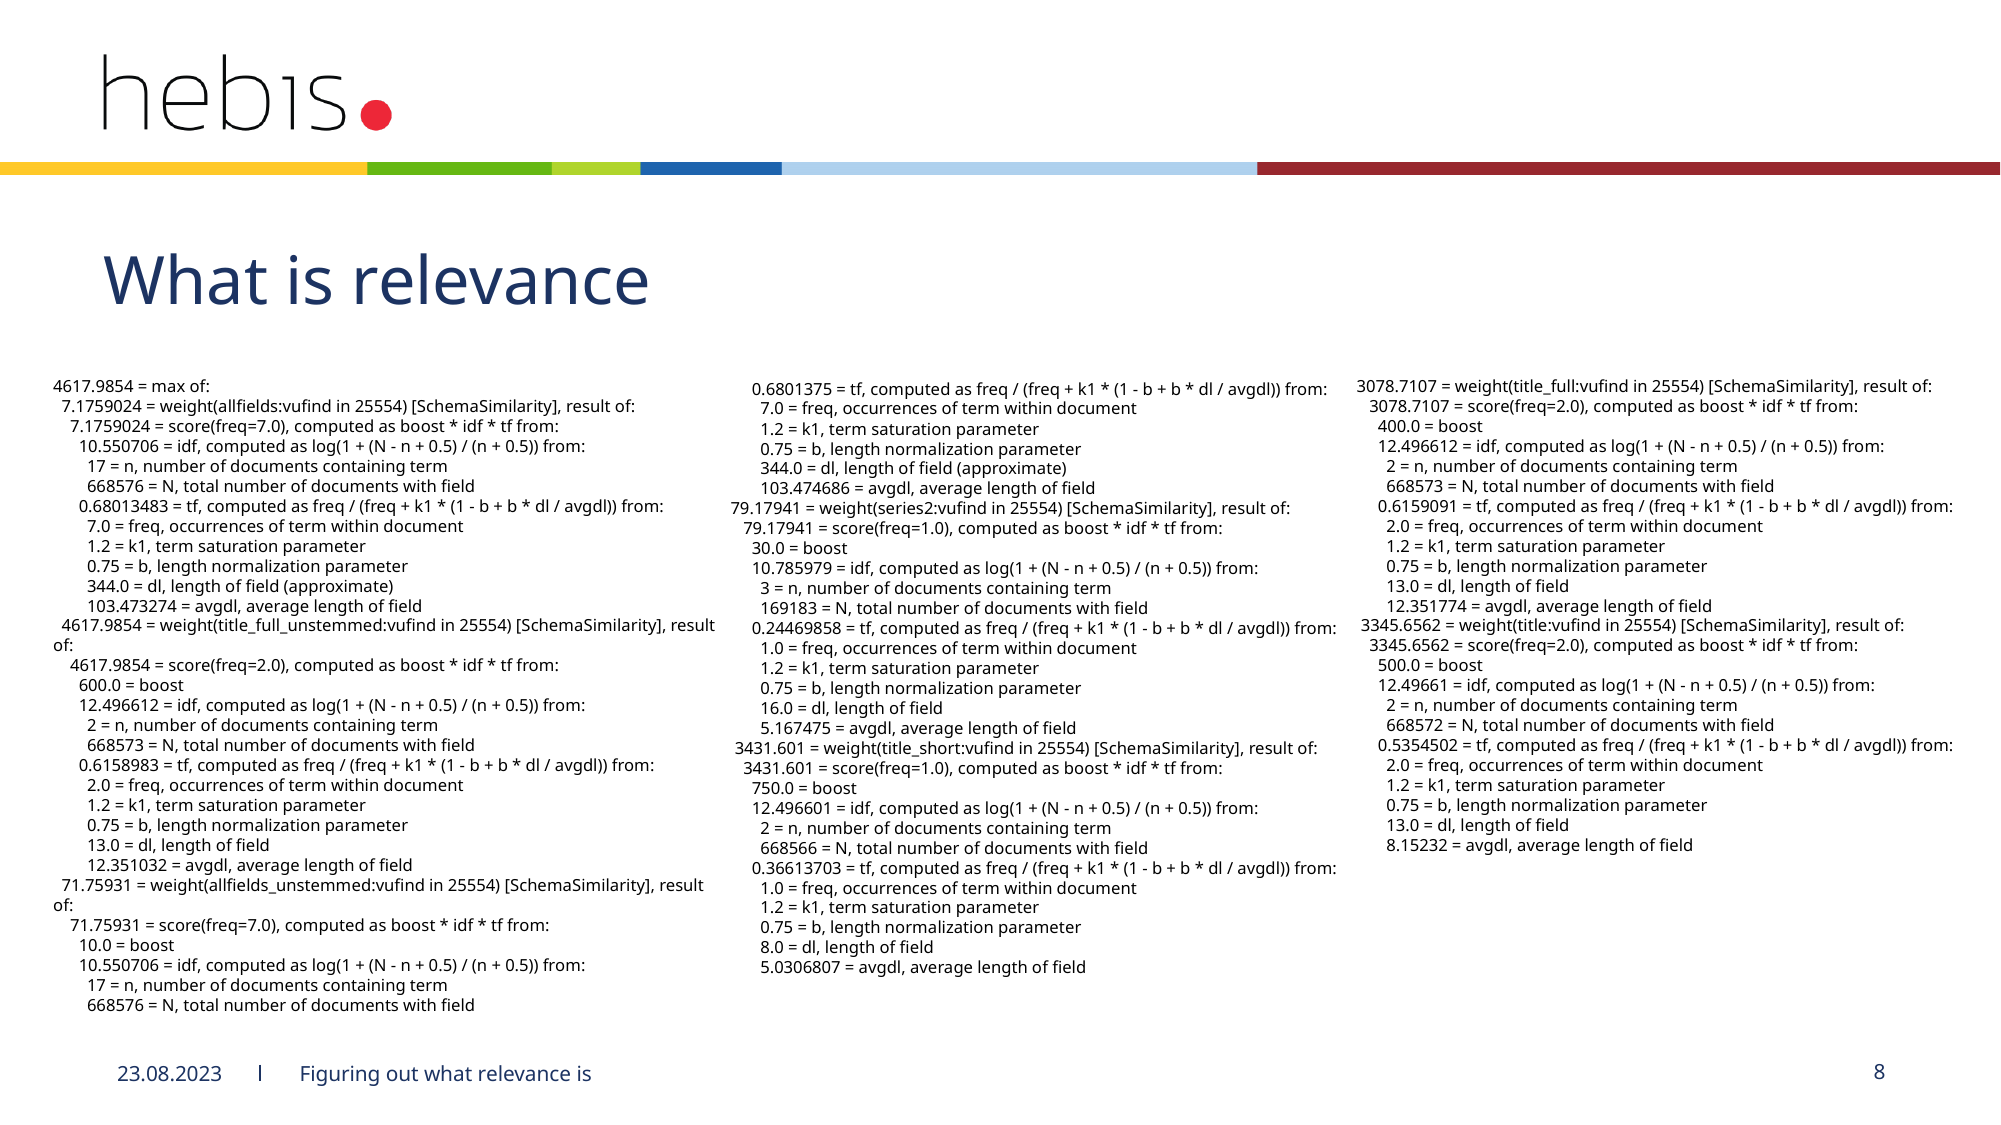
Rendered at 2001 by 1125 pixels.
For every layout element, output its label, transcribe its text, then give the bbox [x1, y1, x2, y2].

footer Figuring out what relevance is [284, 1042, 1451, 1103]
slide_number <number> [1694, 1042, 1900, 1103]
list 4617.9854 = max of: 7.1759024 = weight(allfields:vufind in 25554) [SchemaSimilarity], result of: 7.1759024 = score(freq=7.0), computed as boost * idf * tf from: 10.550706 = idf, computed as log(1 + (N - n + 0.5) / (n + 0.5)) from: 17 = n, number of documents containing term 668576 = N, total number of documents with field 0.68013483 = tf, computed as freq / (freq + k1 * (1 - b + b * dl / avgdl)) from: 7.0 = freq, occurrences of term within document 1.2 = k1, term saturation parameter 0.75 = b, length normalization parameter 344.0 = dl, length of field (approximate) 103.473274 = avgdl, average length of field 4617.9854 = weight(title_full_unstemmed:vufind in 25554) [SchemaSimilarity], result of: 4617.9854 = score(freq=2.0), computed as boost * idf * tf from: 600.0 = boost 12.496612 = idf, computed as log(1 + (N - n + 0.5) / (n + 0.5)) from: 2 = n, number of documents containing term 668573 = N, total number of documents with field 0.6158983 = tf, computed as freq / (freq + k1 * (1 - b + b * dl / avgdl)) from: 2.0 = freq, occurrences of term within document 1.2 = k1, term saturation parameter 0.75 = b, length normalization parameter 13.0 = dl, length of field 12.351032 = avgdl, average length of field 71.75931 = weight(allfields_unstemmed:vufind in 25554) [SchemaSimilarity], result of: 71.75931 = score(freq=7.0), computed as boost * idf * tf from: 10.0 = boost 10.550706 = idf, computed as log(1 + (N - n + 0.5) / (n + 0.5)) from: 17 = n, number of documents containing term 668576 = N, total number of documents with field [47, 369, 733, 1004]
picture [0, 0, 2001, 248]
slide_number 23.08.2023 [102, 1042, 271, 1103]
list 0.6801375 = tf, computed as freq / (freq + k1 * (1 - b + b * dl / avgdl)) from: 7.0 = freq, occurrences of term within document 1.2 = k1, term saturation parameter 0.75 = b, length normalization parameter 344.0 = dl, length of field (approximate) 103.474686 = avgdl, average length of field 79.17941 = weight(series2:vufind in 25554) [SchemaSimilarity], result of: 79.17941 = score(freq=1.0), computed as boost * idf * tf from: 30.0 = boost 10.785979 = idf, computed as log(1 + (N - n + 0.5) / (n + 0.5)) from: 3 = n, number of documents containing term 169183 = N, total number of documents with field 0.24469858 = tf, computed as freq / (freq + k1 * (1 - b + b * dl / avgdl)) from: 1.0 = freq, occurrences of term within document 1.2 = k1, term saturation parameter 0.75 = b, length normalization parameter 16.0 = dl, length of field 5.167475 = avgdl, average length of field 3431.601 = weight(title_short:vufind in 25554) [SchemaSimilarity], result of: 3431.601 = score(freq=1.0), computed as boost * idf * tf from: 750.0 = boost 12.496601 = idf, computed as log(1 + (N - n + 0.5) / (n + 0.5)) from: 2 = n, number of documents containing term 668566 = N, total number of documents with field 0.36613703 = tf, computed as freq / (freq + k1 * (1 - b + b * dl / avgdl)) from: 1.0 = freq, occurrences of term within document 1.2 = k1, term saturation parameter 0.75 = b, length normalization parameter 8.0 = dl, length of field 5.0306807 = avgdl, average length of field [720, 372, 1406, 1007]
list What is relevance [97, 242, 1581, 313]
list 3078.7107 = weight(title_full:vufind in 25554) [SchemaSimilarity], result of: 3078.7107 = score(freq=2.0), computed as boost * idf * tf from: 400.0 = boost 12.496612 = idf, computed as log(1 + (N - n + 0.5) / (n + 0.5)) from: 2 = n, number of documents containing term 668573 = N, total number of documents with field 0.6159091 = tf, computed as freq / (freq + k1 * (1 - b + b * dl / avgdl)) from: 2.0 = freq, occurrences of term within document 1.2 = k1, term saturation parameter 0.75 = b, length normalization parameter 13.0 = dl, length of field 12.351774 = avgdl, average length of field 3345.6562 = weight(title:vufind in 25554) [SchemaSimilarity], result of: 3345.6562 = score(freq=2.0), computed as boost * idf * tf from: 500.0 = boost 12.49661 = idf, computed as log(1 + (N - n + 0.5) / (n + 0.5)) from: 2 = n, number of documents containing term 668572 = N, total number of documents with field 0.5354502 = tf, computed as freq / (freq + k1 * (1 - b + b * dl / avgdl)) from: 2.0 = freq, occurrences of term within document 1.2 = k1, term saturation parameter 0.75 = b, length normalization parameter 13.0 = dl, length of field 8.15232 = avgdl, average length of field [1346, 369, 2000, 1004]
